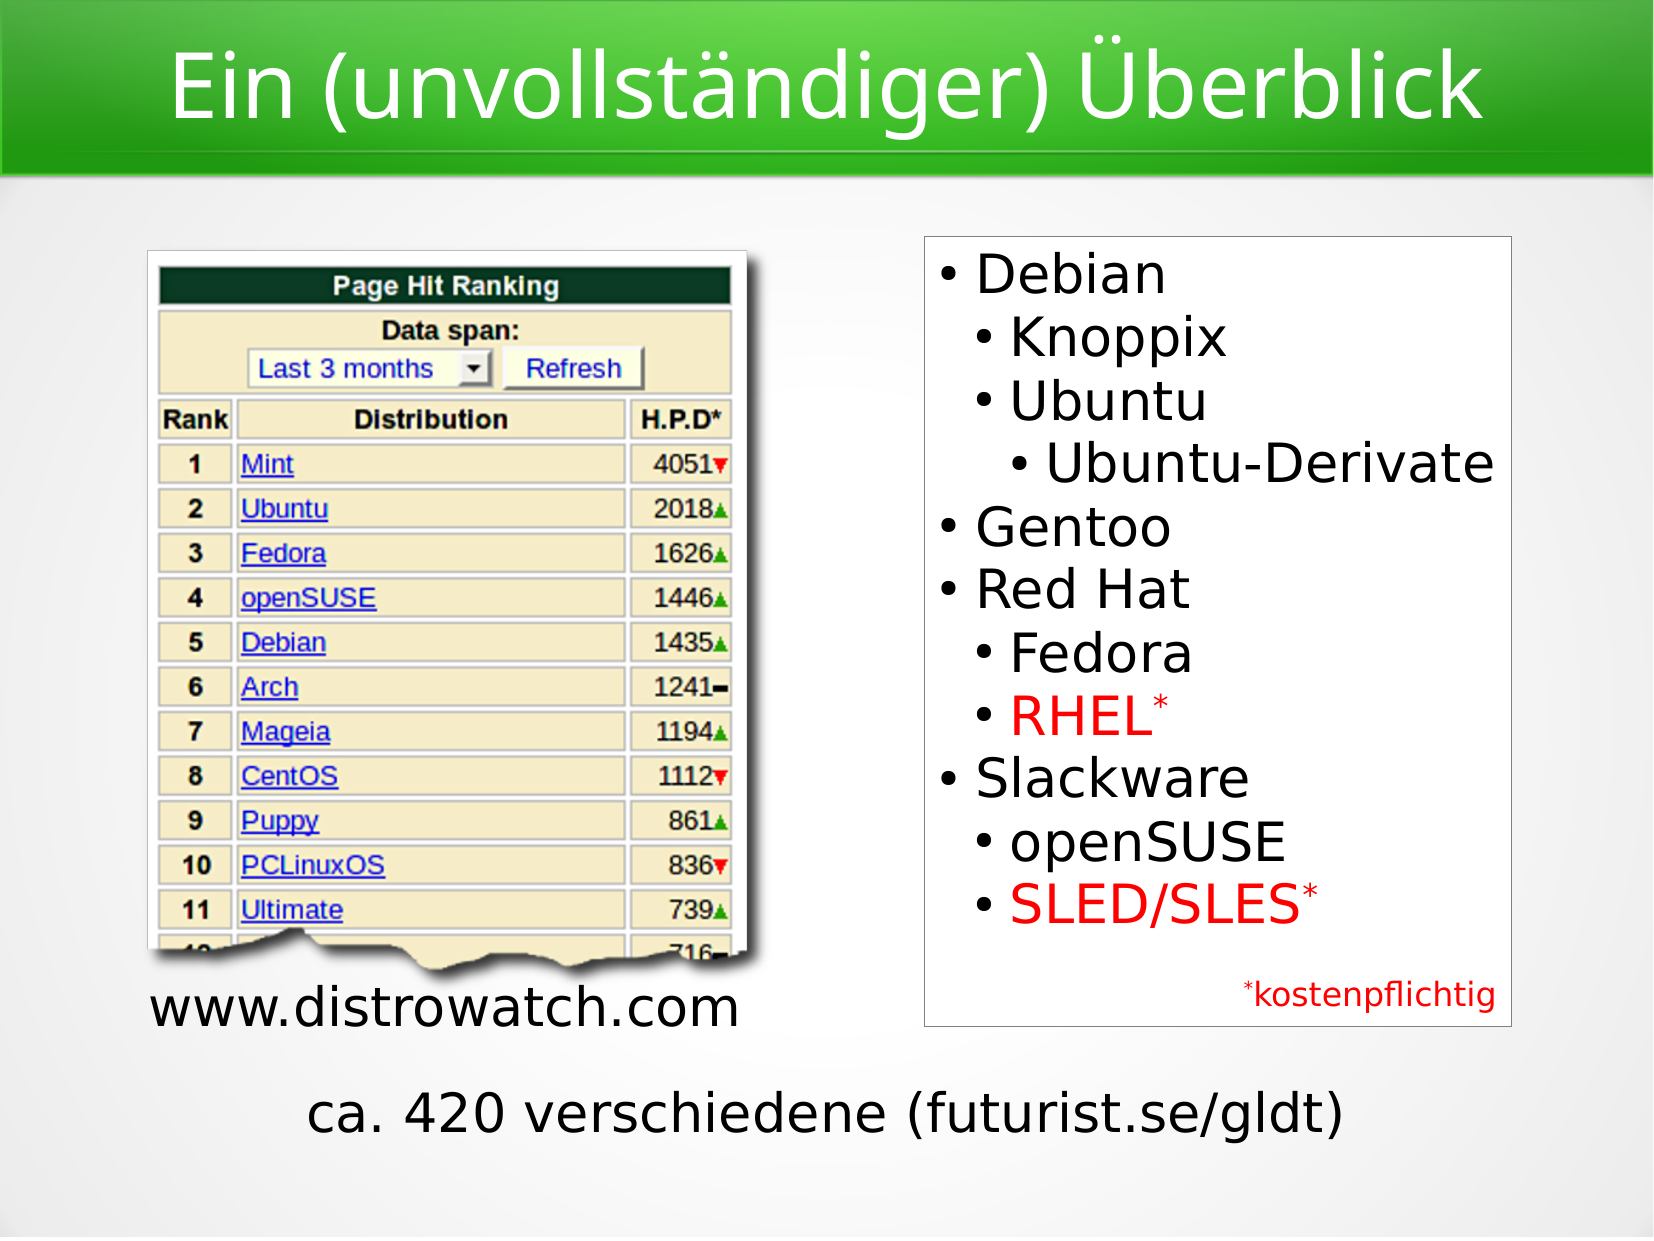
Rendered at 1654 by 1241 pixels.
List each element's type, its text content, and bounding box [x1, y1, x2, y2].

text_box ca. 420 verschiedene (futurist.se/gldt) [271, 1074, 1382, 1153]
title Ein (unvollständiger) Überblick [82, 11, 1571, 154]
picture [0, 0, 1654, 1237]
text_box Debian Knoppix Ubuntu Ubuntu-Derivate Gentoo Red Hat Fedora RHEL* Slackware openSUSE SLED/SLES* *kostenpflichtig [924, 236, 1512, 1027]
text_box www.distrowatch.com [123, 968, 768, 1047]
